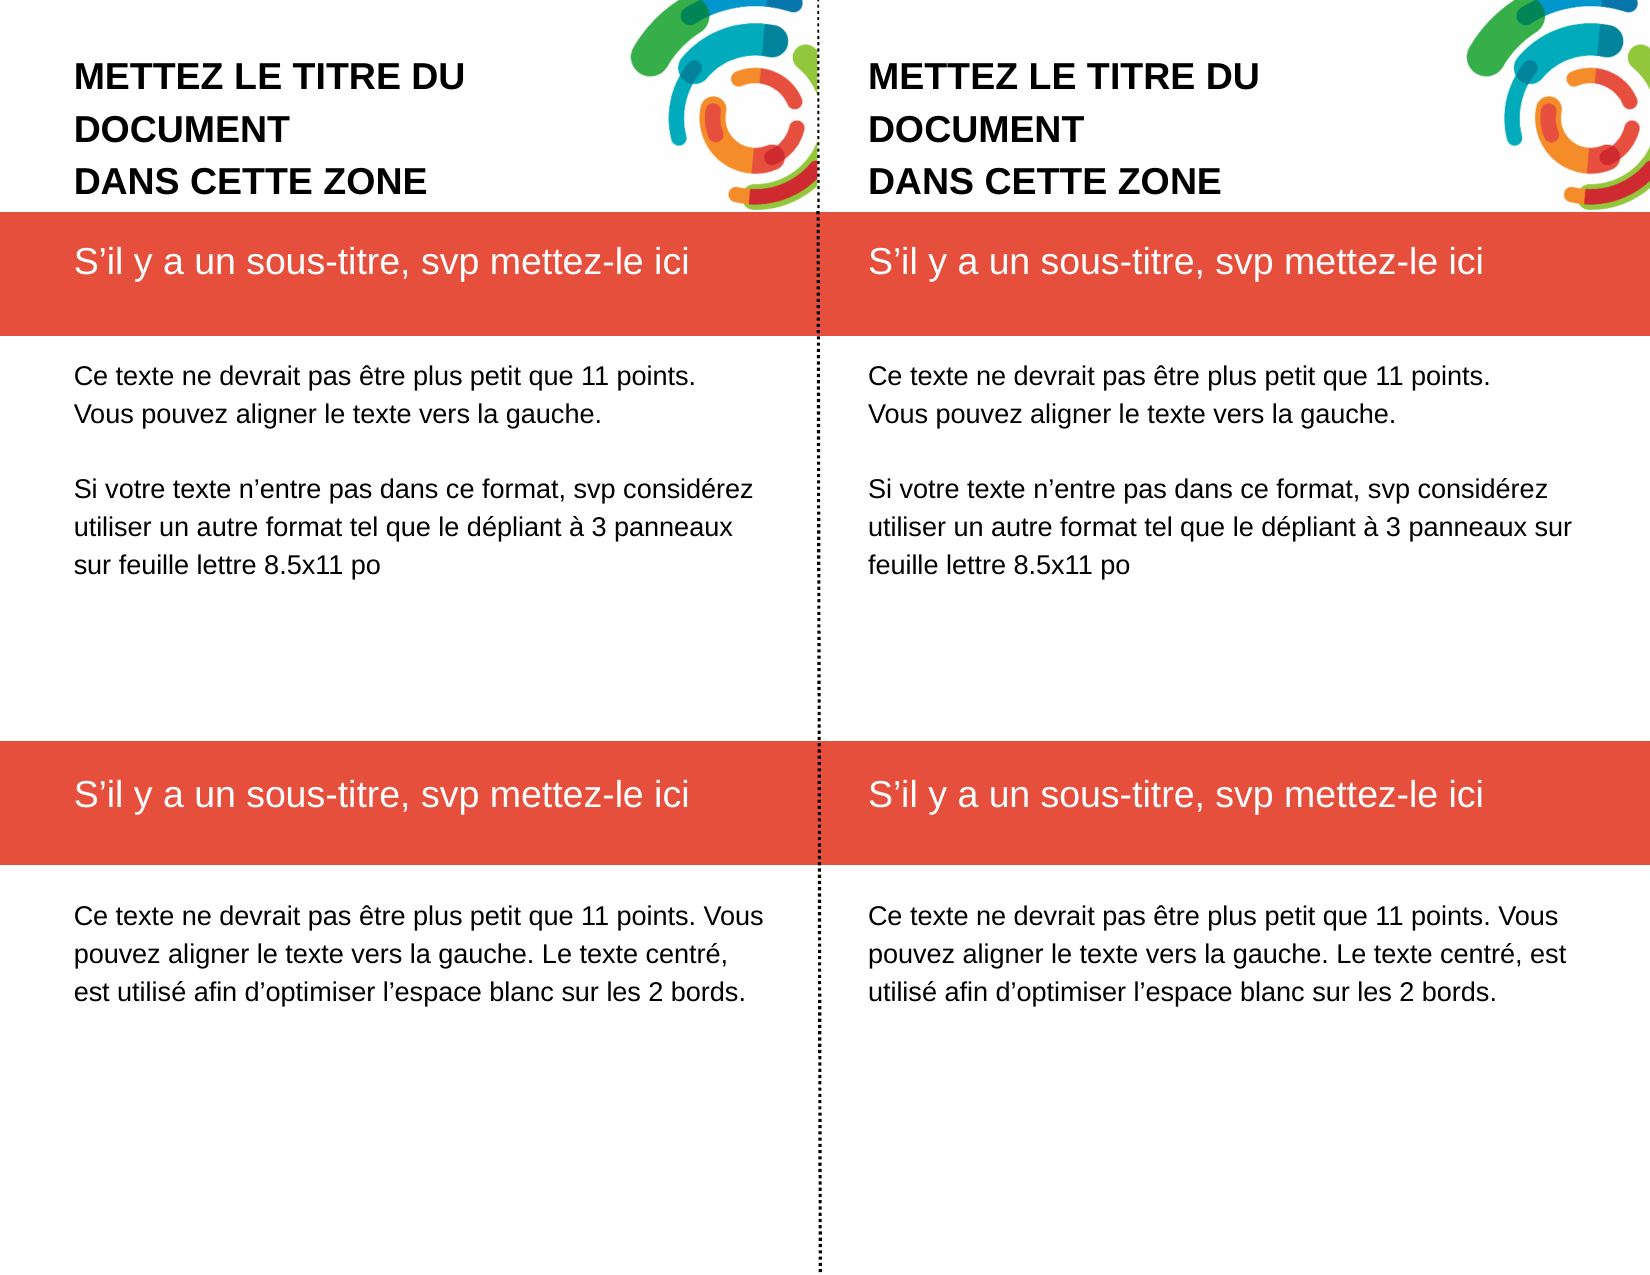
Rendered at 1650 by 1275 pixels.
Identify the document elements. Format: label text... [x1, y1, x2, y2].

text_box S’il y a un sous-titre, svp mettez-le ici [868, 229, 1594, 352]
picture [1461, 0, 1650, 210]
text_box METTEZ LE TITRE DU DOCUMENT DANS CETTE ZONE [868, 44, 1417, 198]
text_box S’il y a un sous-titre, svp mettez-le ici [73, 762, 799, 898]
text_box Ce texte ne devrait pas être plus petit que 11 points. Vous pouvez aligner le texte vers la gauche. Le texte centré, est utilisé afin d’optimiser l’espace blanc sur les 2 bords. [868, 893, 1611, 1004]
picture [625, 0, 818, 210]
text_box Ce texte ne devrait pas être plus petit que 11 points. Vous pouvez aligner le texte vers la gauche. Le texte centré, est utilisé afin d’optimiser l’espace blanc sur les 2 bords. [73, 893, 770, 1004]
text_box S’il y a un sous-titre, svp mettez-le ici [73, 229, 799, 365]
text_box [0, 212, 1650, 336]
text_box Ce texte ne devrait pas être plus petit que 11 points. Vous pouvez aligner le texte vers la gauche. Si votre texte n’entre pas dans ce format, svp considérez utiliser un autre format tel que le dépliant à 3 panneaux sur feuille lettre 8.5x11 po [868, 352, 1594, 582]
text_box [0, 741, 1650, 865]
text_box METTEZ LE TITRE DU DOCUMENT DANS CETTE ZONE [73, 44, 623, 198]
text_box S’il y a un sous-titre, svp mettez-le ici [868, 762, 1594, 893]
text_box Ce texte ne devrait pas être plus petit que 11 points. Vous pouvez aligner le texte vers la gauche. Si votre texte n’entre pas dans ce format, svp considérez utiliser un autre format tel que le dépliant à 3 panneaux sur feuille lettre 8.5x11 po [73, 352, 770, 582]
